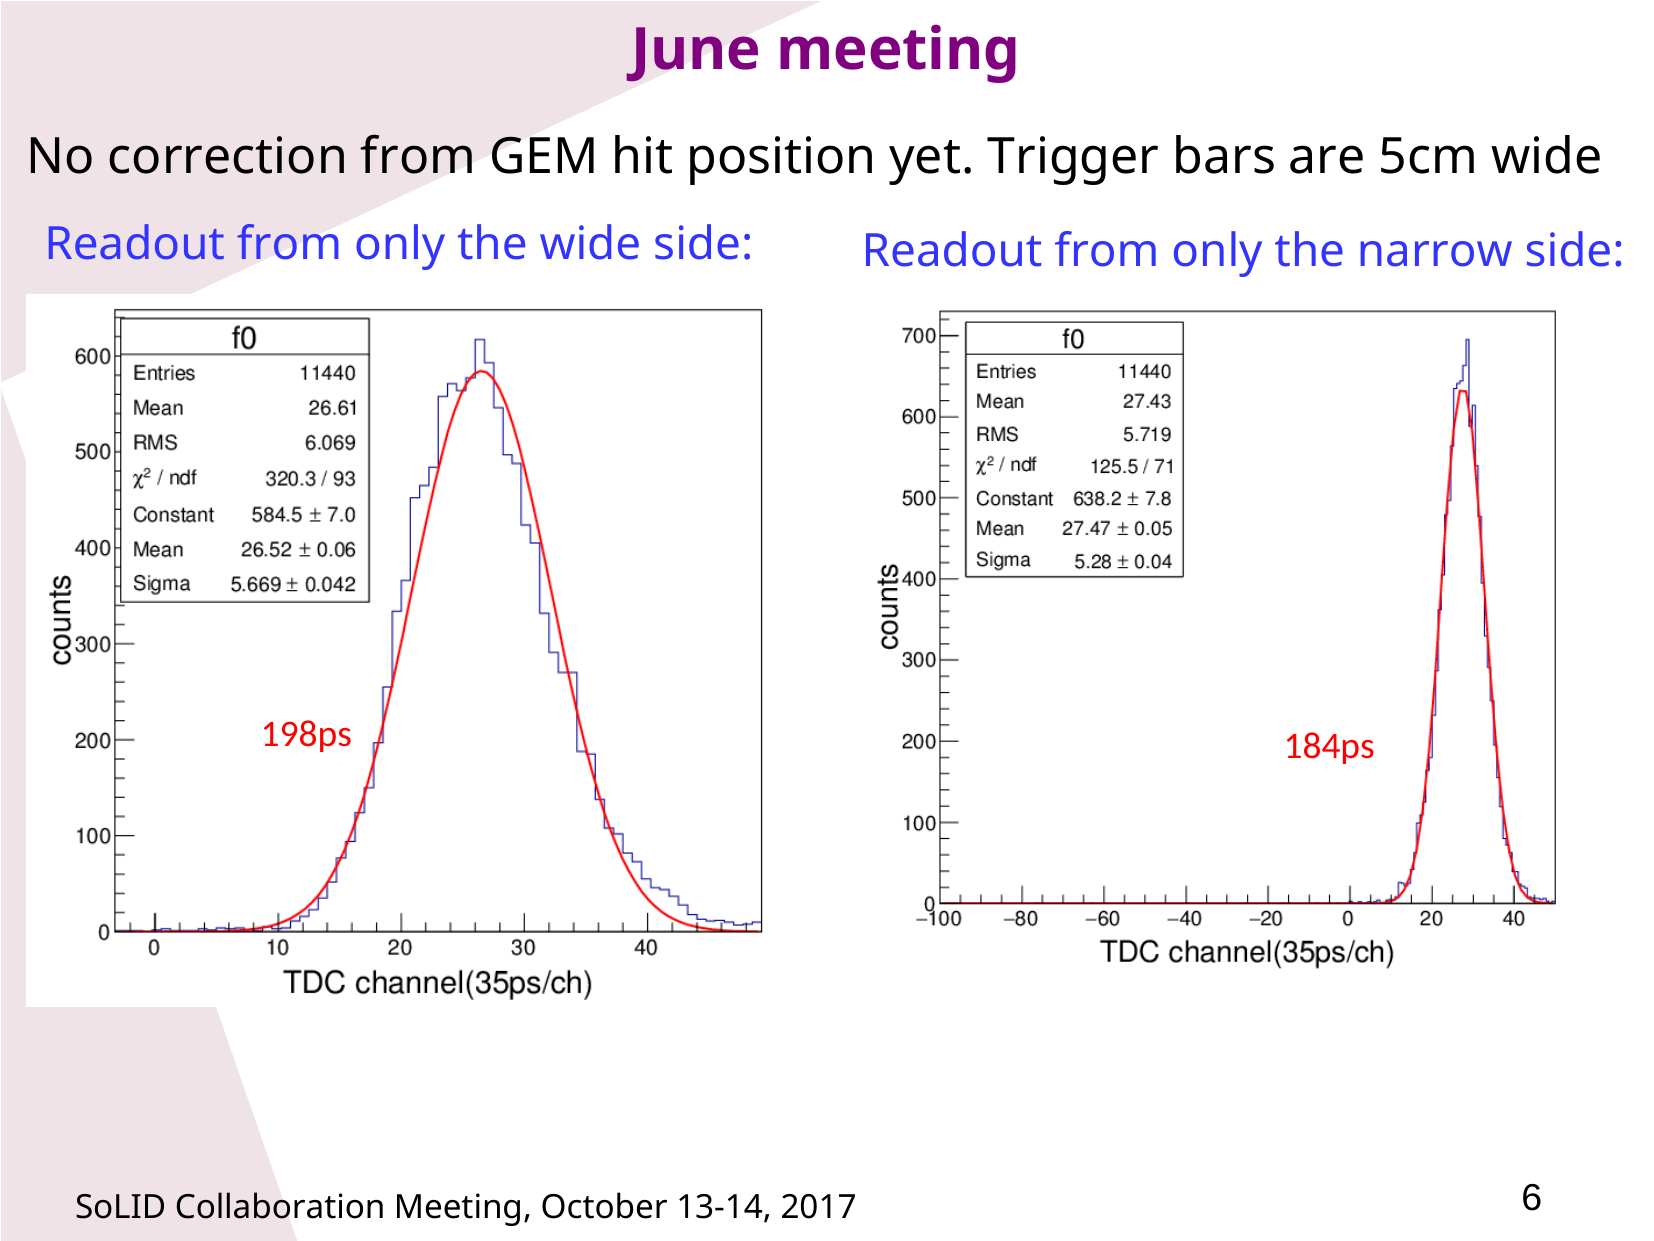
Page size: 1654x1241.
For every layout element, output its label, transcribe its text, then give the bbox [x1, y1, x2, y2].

text_box 198ps [245, 701, 430, 762]
text_box Readout from only the narrow side: [846, 219, 1651, 334]
picture [26, 294, 789, 1007]
picture [862, 334, 1578, 974]
text_box No correction from GEM hit position yet. Trigger bars are 5cm wide [11, 122, 1653, 198]
text_box Readout from only the wide side: [29, 212, 893, 332]
title June meeting [75, 10, 1578, 72]
text_box 184ps [1268, 713, 1457, 774]
